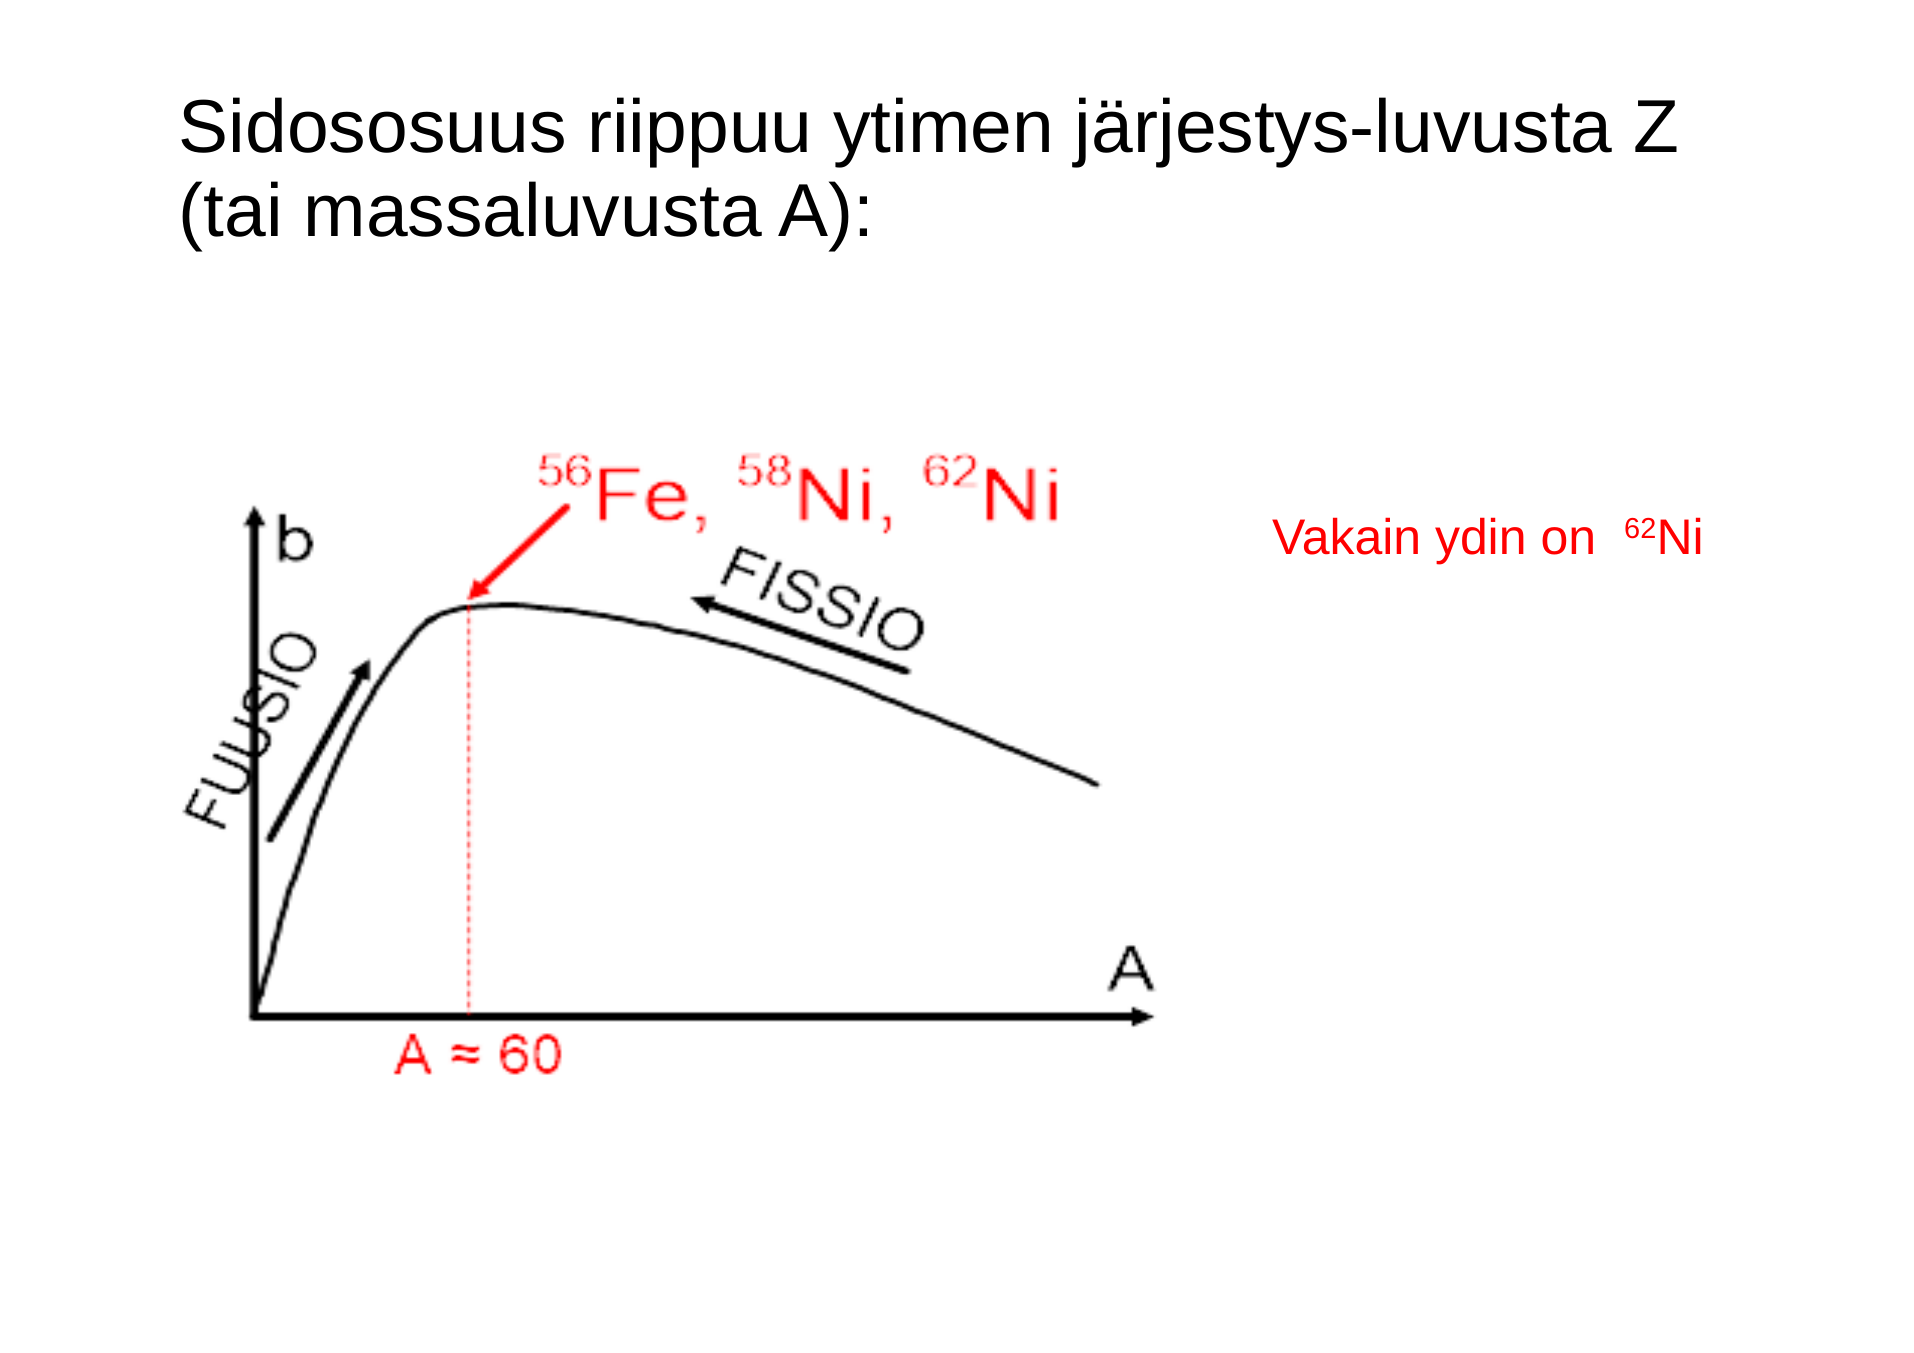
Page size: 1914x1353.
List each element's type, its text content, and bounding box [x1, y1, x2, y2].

text_box Sidososuus riippuu ytimen järjestys-luvusta Z (tai massaluvusta A): [163, 77, 1777, 297]
picture [95, 389, 1237, 1134]
text_box Vakain ydin on 62Ni [1257, 502, 1873, 641]
